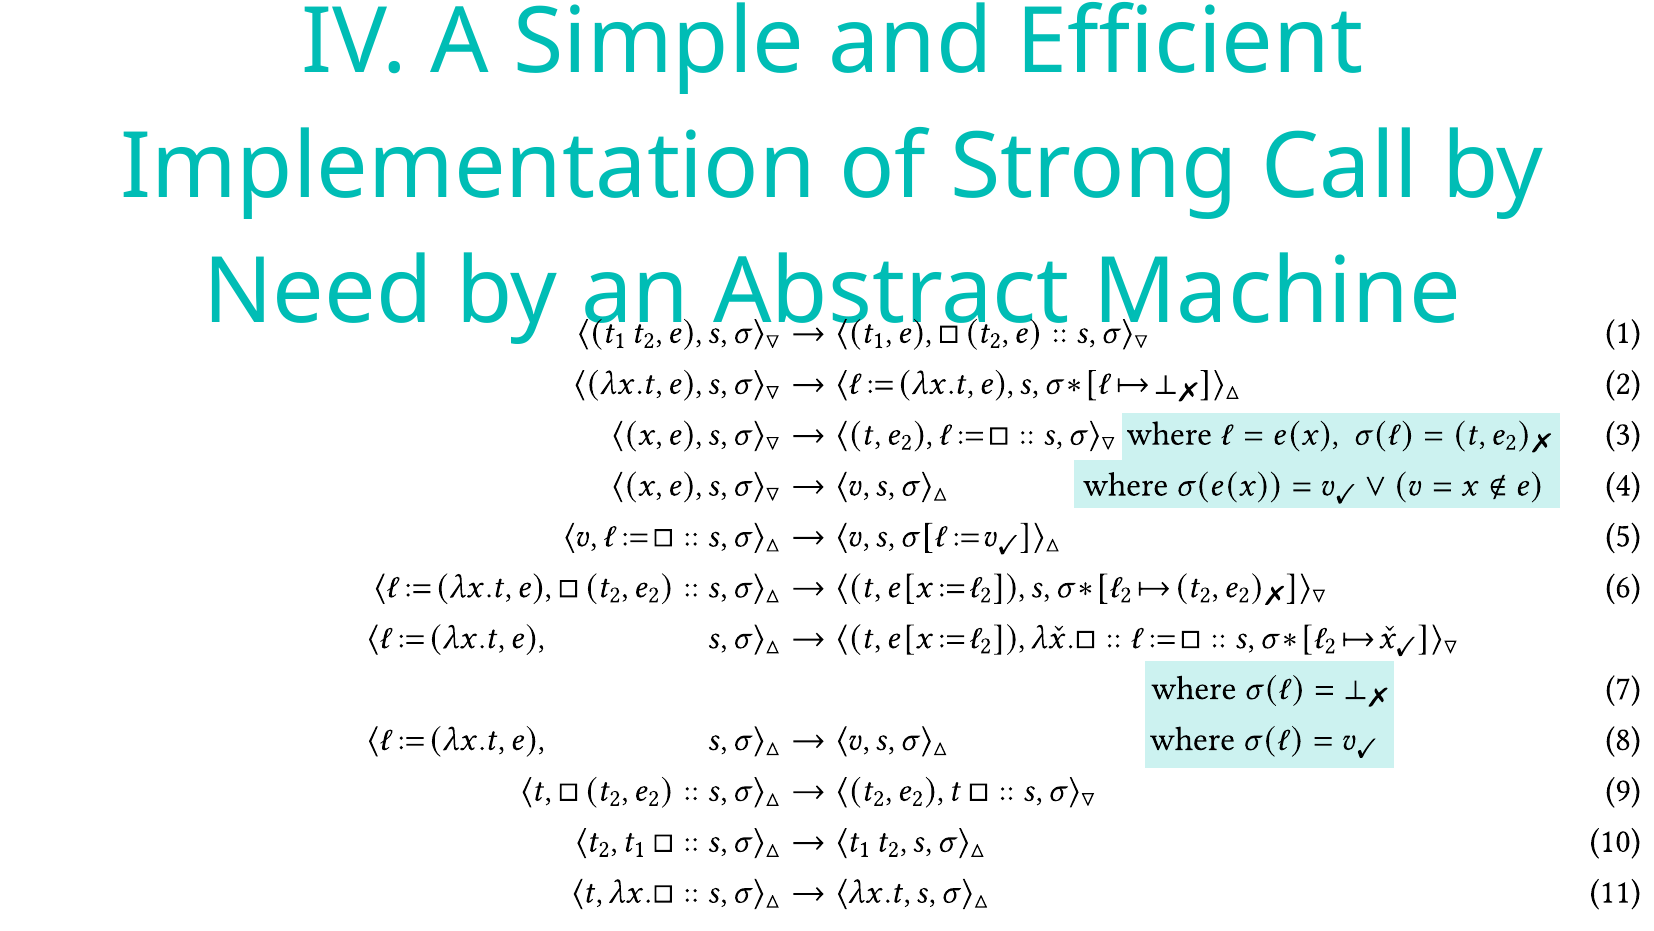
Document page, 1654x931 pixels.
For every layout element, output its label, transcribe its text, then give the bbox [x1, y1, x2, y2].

picture [368, 318, 1640, 910]
title IV. A Simple and Efficient Implementation of Strong Call by Need by an Abstract Machine [23, 24, 1642, 300]
